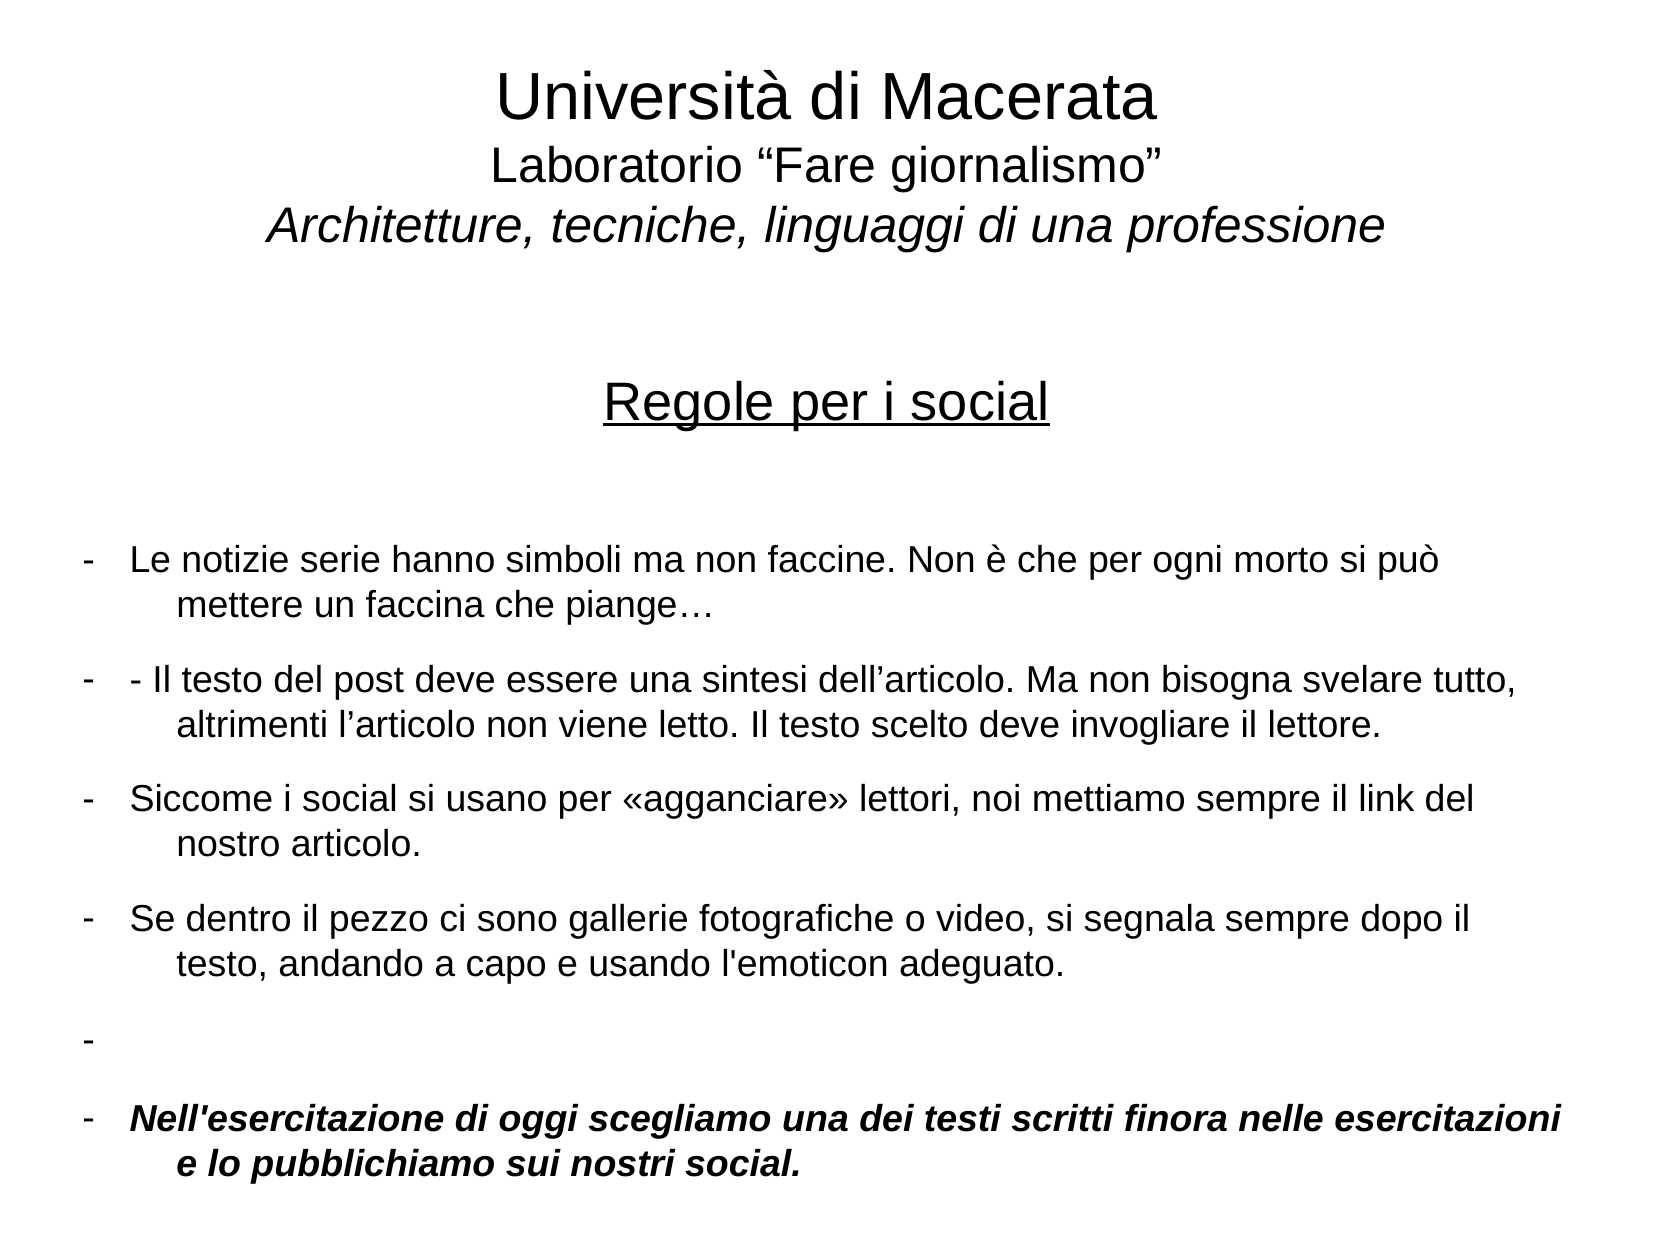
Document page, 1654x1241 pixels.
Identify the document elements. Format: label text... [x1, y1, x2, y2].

subtitle Regole per i social Le notizie serie hanno simboli ma non faccine. Non è che per ogni morto si può mettere un faccina che piange… - Il testo del post deve essere una sintesi dell’articolo. Ma non bisogna svelare tutto, altrimenti l’articolo non viene letto. Il testo scelto deve invogliare il lettore. Siccome i social si usano per «agganciare» lettori, noi mettiamo sempre il link del nostro articolo. Se dentro il pezzo ci sono gallerie fotografiche o video, si segnala sempre dopo il testo, andando a capo e usando l'emoticon adeguato. Nell'esercitazione di oggi scegliamo una dei testi scritti finora nelle esercitazioni e lo pubblichiamo sui nostri social. [82, 291, 1571, 1235]
title Università di Macerata Laboratorio “Fare giornalismo” Architetture, tecniche, linguaggi di una professione [82, 49, 1571, 257]
